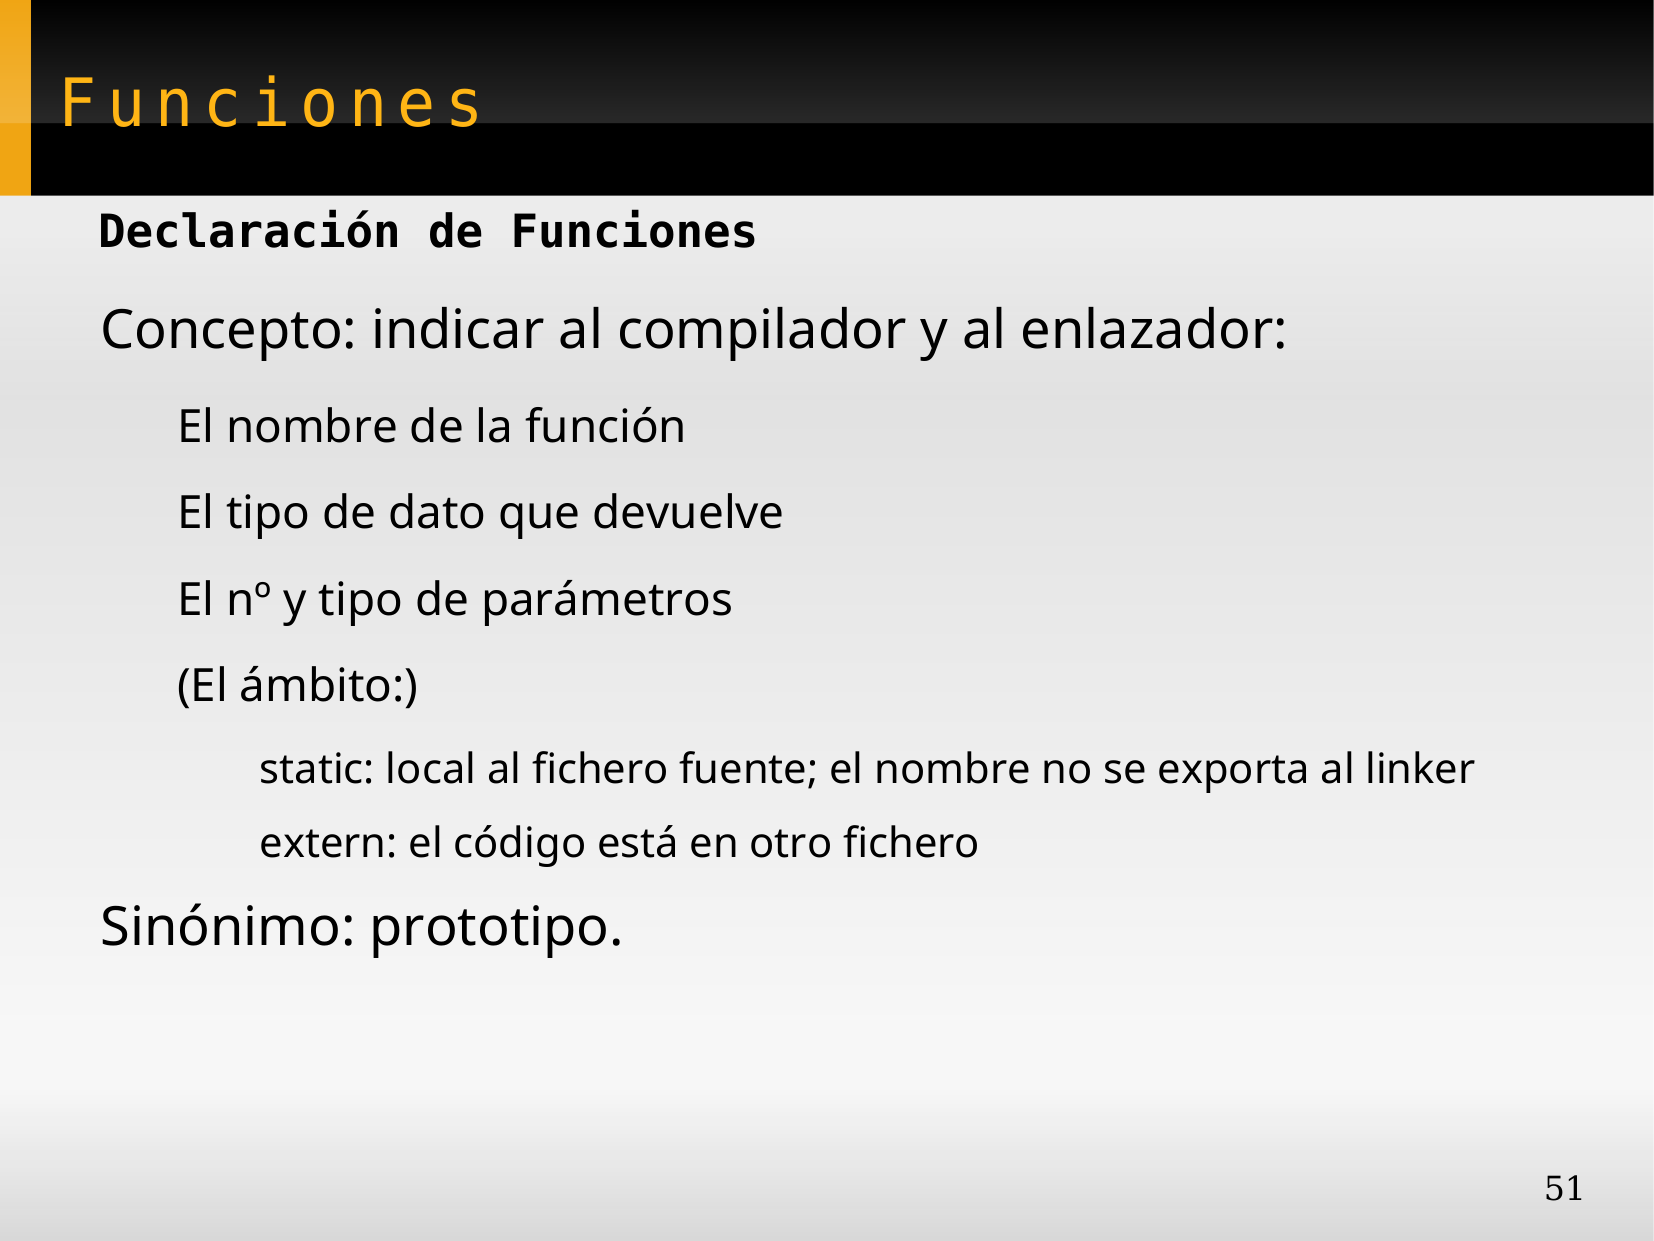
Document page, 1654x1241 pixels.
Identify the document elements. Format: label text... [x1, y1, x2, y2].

picture [0, 0, 1654, 1241]
list Concepto: indicar al compilador y al enlazador: El nombre de la función El tipo de dato que devuelve El nº y tipo de parámetros (El ámbito:) static: local al fichero fuente; el nombre no se exporta al linker extern: el código está en otro fichero Sinónimo: prototipo. [82, 290, 1571, 1109]
text_box Declaración de Funciones [83, 197, 773, 266]
title Funciones [59, 29, 1595, 178]
